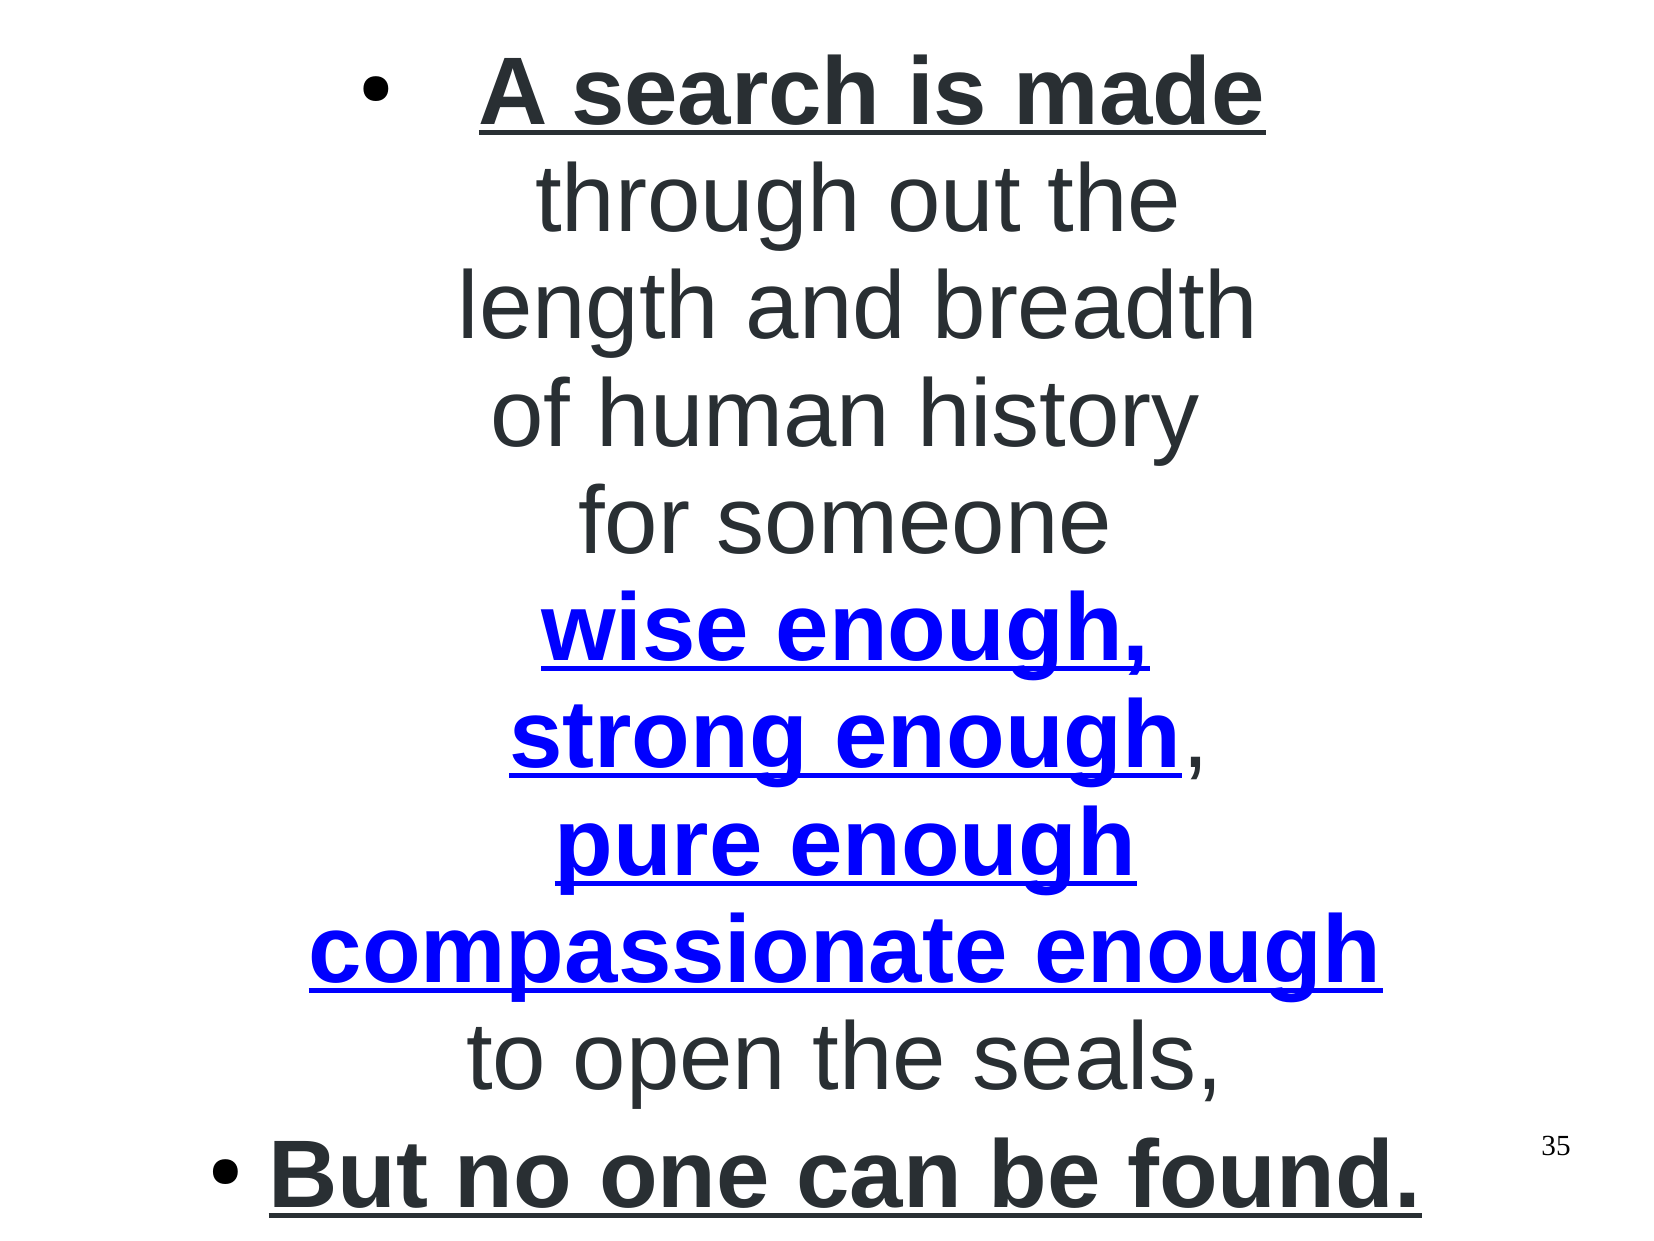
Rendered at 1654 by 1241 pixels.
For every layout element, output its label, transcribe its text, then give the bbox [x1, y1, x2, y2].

list A search is made through out the length and breadth of human history for someone wise enough, strong enough, pure enough compassionate enough to open the seals, But no one can be found. [37, 37, 1613, 1238]
